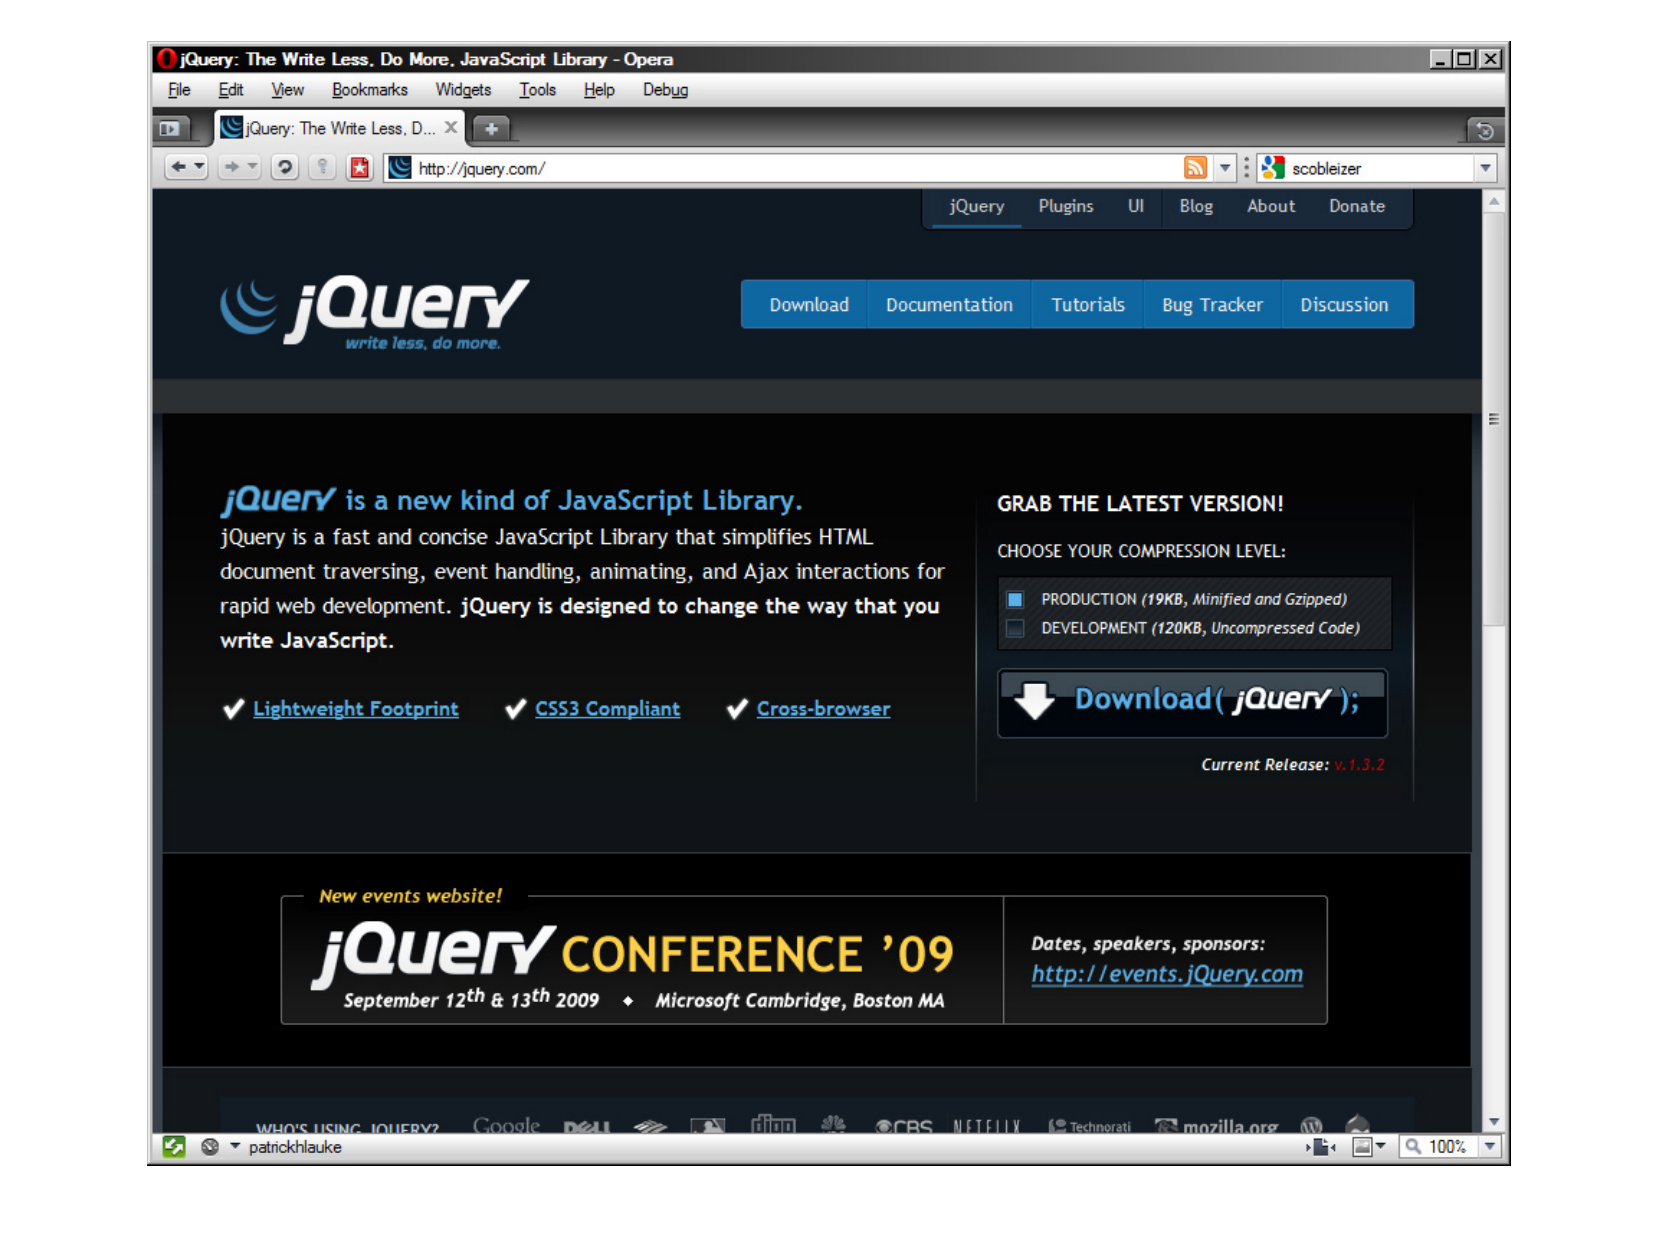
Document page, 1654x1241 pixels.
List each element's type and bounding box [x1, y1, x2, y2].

picture [147, 41, 1511, 1166]
